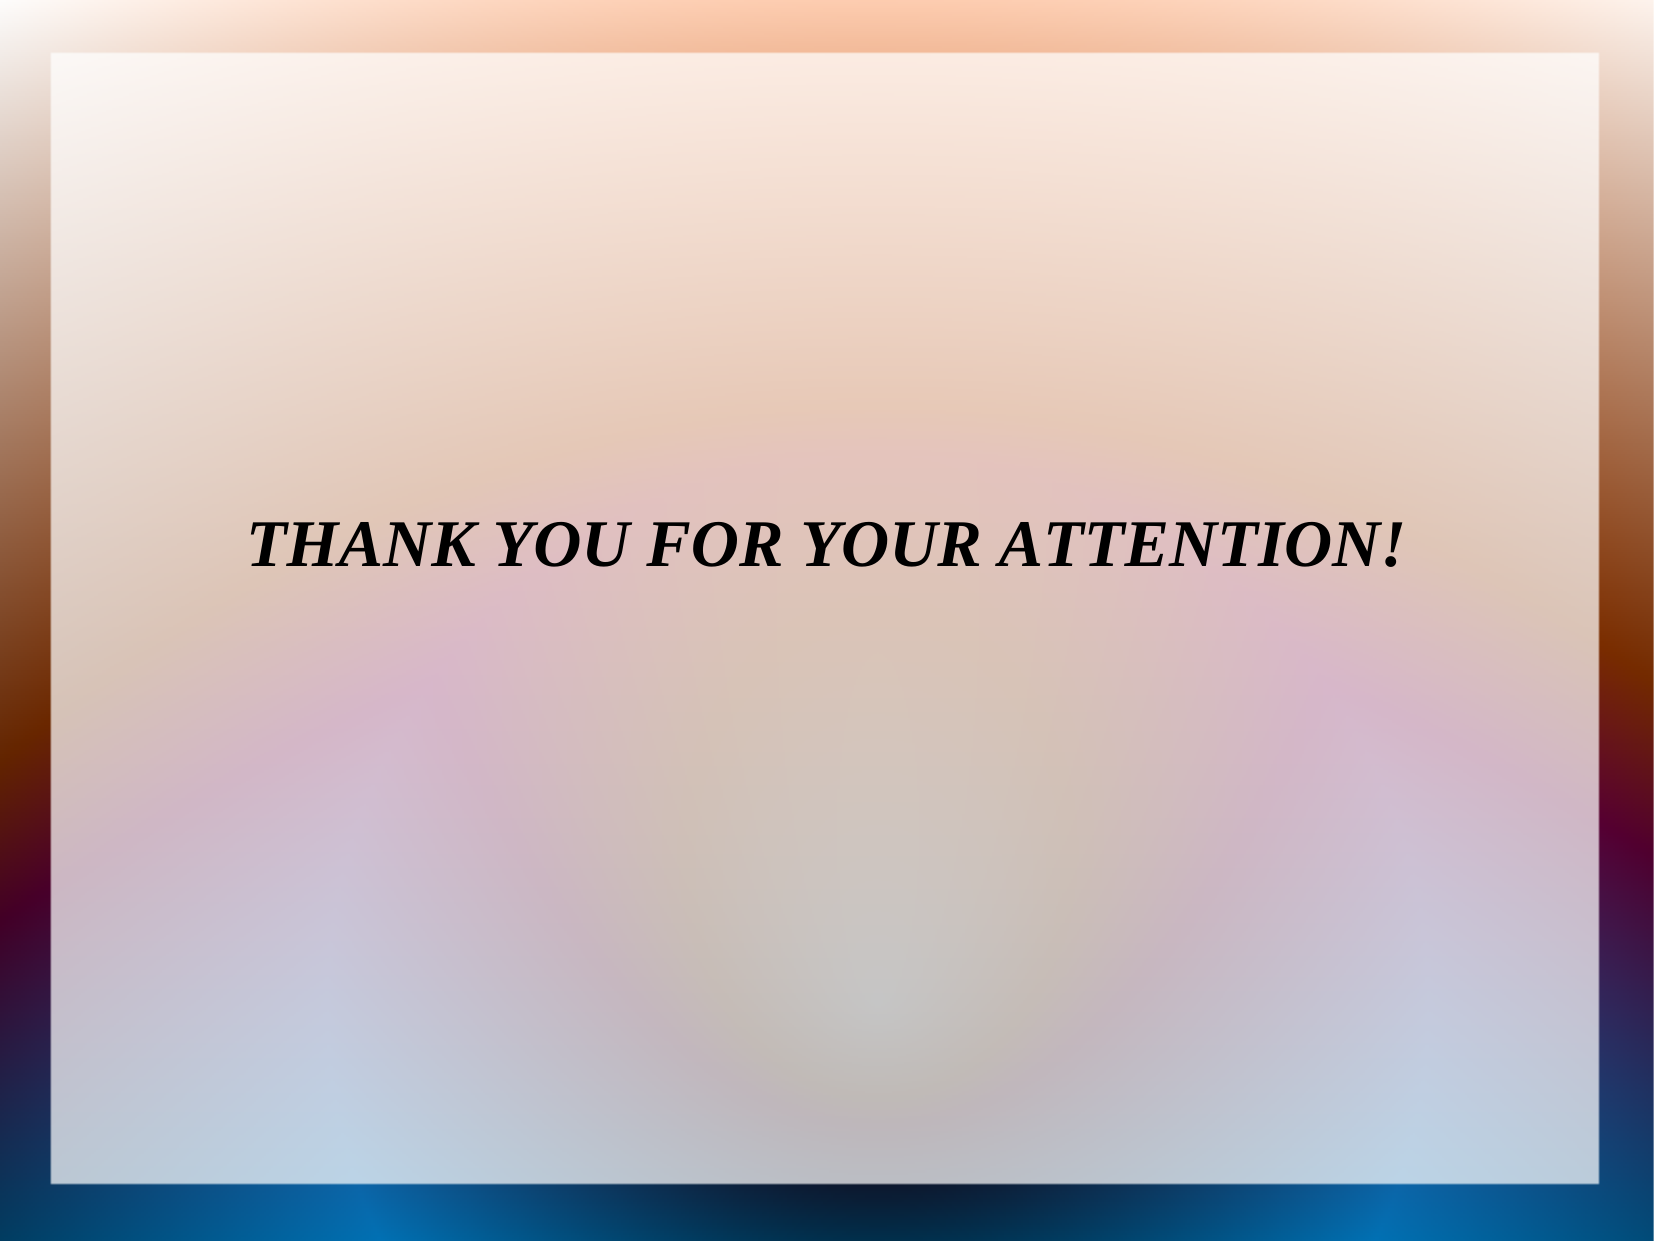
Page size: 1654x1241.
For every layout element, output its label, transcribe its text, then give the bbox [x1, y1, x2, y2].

subtitle THANK YOU FOR YOUR ATTENTION! [82, 55, 1571, 1034]
picture [0, 0, 1654, 1241]
